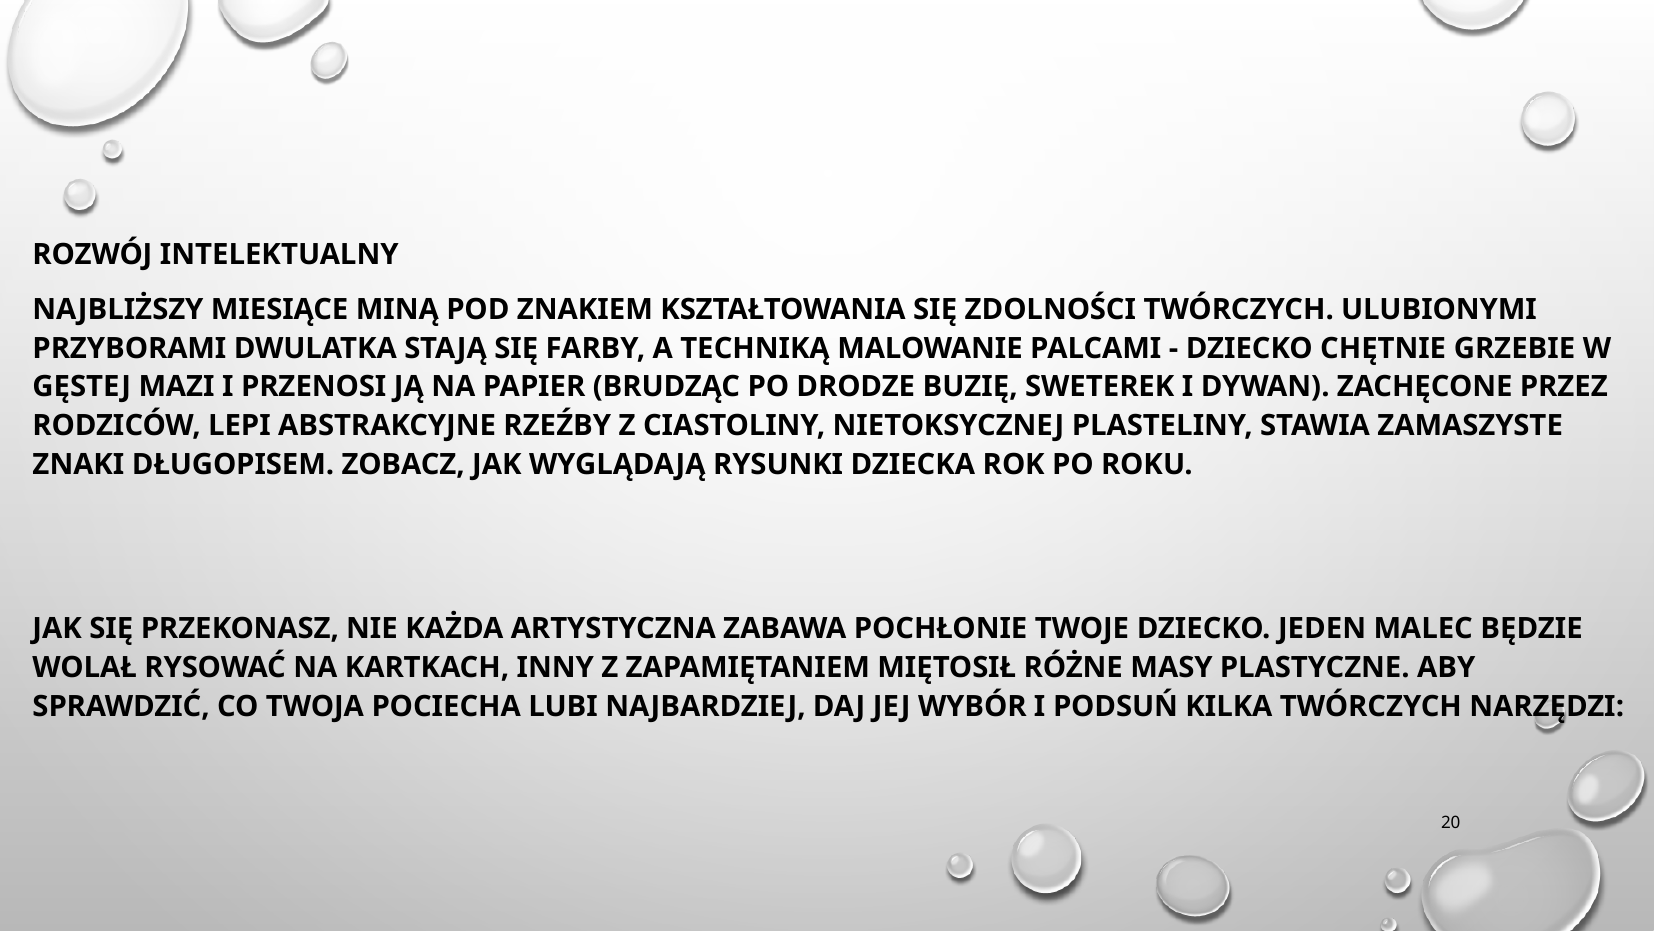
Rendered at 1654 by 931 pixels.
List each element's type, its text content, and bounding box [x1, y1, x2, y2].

text_box [1426, 798, 1530, 848]
list Rozwój intelektualny Najbliższy miesiące miną pod znakiem kształtowania się zdolności twórczych. Ulubionymi przyborami dwulatka stają się farby, a techniką malowanie palcami - dziecko chętnie grzebie w gęstej mazi i przenosi ją na papier (brudząc po drodze buzię, sweterek i dywan). Zachęcone przez rodziców, lepi abstrakcyjne rzeźby z ciastoliny, nietoksycznej plasteliny, stawia zamaszyste znaki długopisem. Zobacz, jak wyglądają rysunki dziecka rok po roku. Jak się przekonasz, nie każda artystyczna zabawa pochłonie twoje dziecko. Jeden malec będzie wolał rysować na kartkach, inny z zapamiętaniem miętosił różne masy plastyczne. Aby sprawdzić, co twoja pociecha lubi najbardziej, daj jej wybór i podsuń kilka twórczych narzędzi: [17, 224, 1654, 764]
